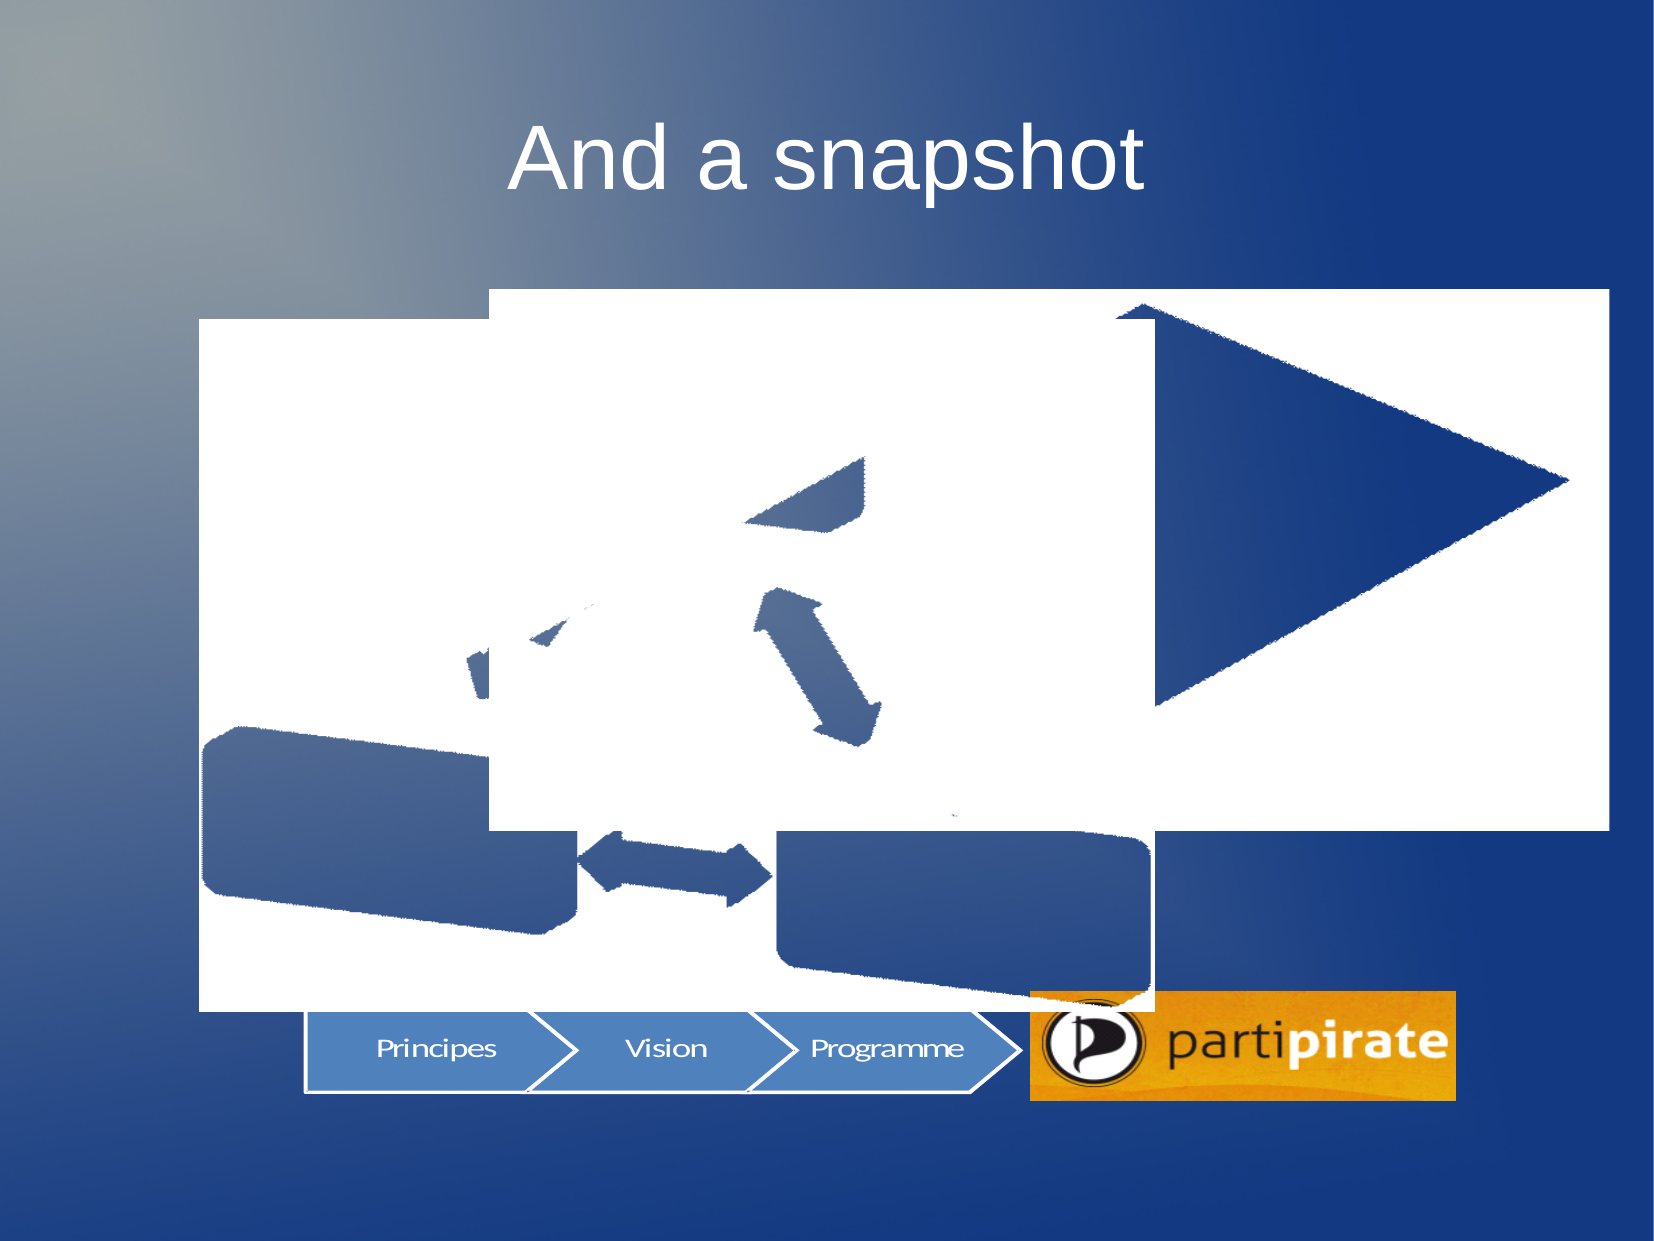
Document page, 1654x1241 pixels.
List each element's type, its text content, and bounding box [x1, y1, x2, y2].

text_box And a snapshot [82, 49, 1571, 257]
picture [82, 289, 1610, 1101]
